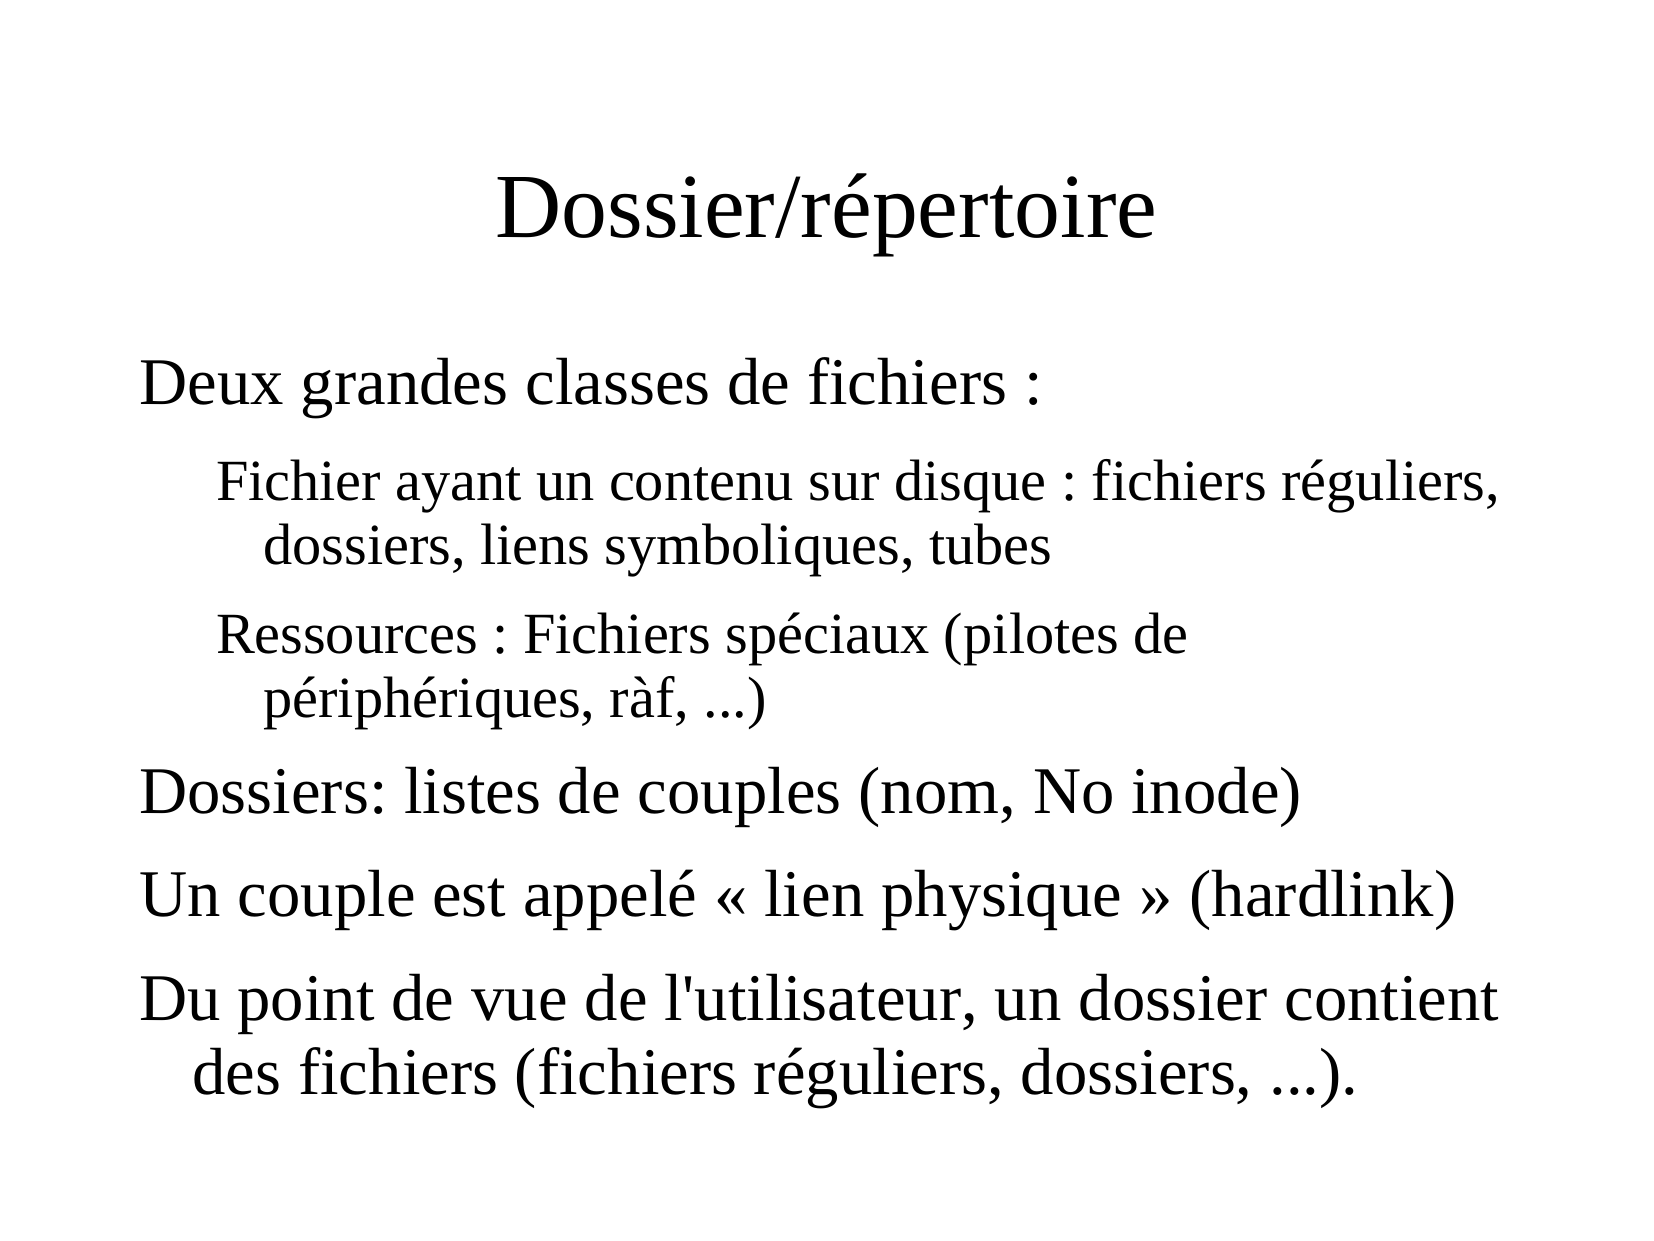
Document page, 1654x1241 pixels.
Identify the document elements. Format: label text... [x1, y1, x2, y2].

list Deux grandes classes de fichiers : Fichier ayant un contenu sur disque : fichiers réguliers, dossiers, liens symboliques, tubes Ressources : Fichiers spéciaux (pilotes de périphériques, ràf, ...) Dossiers: listes de couples (nom, No inode) Un couple est appelé « lien physique » (hardlink) Du point de vue de l'utilisateur, un dossier contient des fichiers (fichiers réguliers, dossiers, ...). [121, 344, 1534, 1187]
title Dossier/répertoire [121, 102, 1534, 311]
